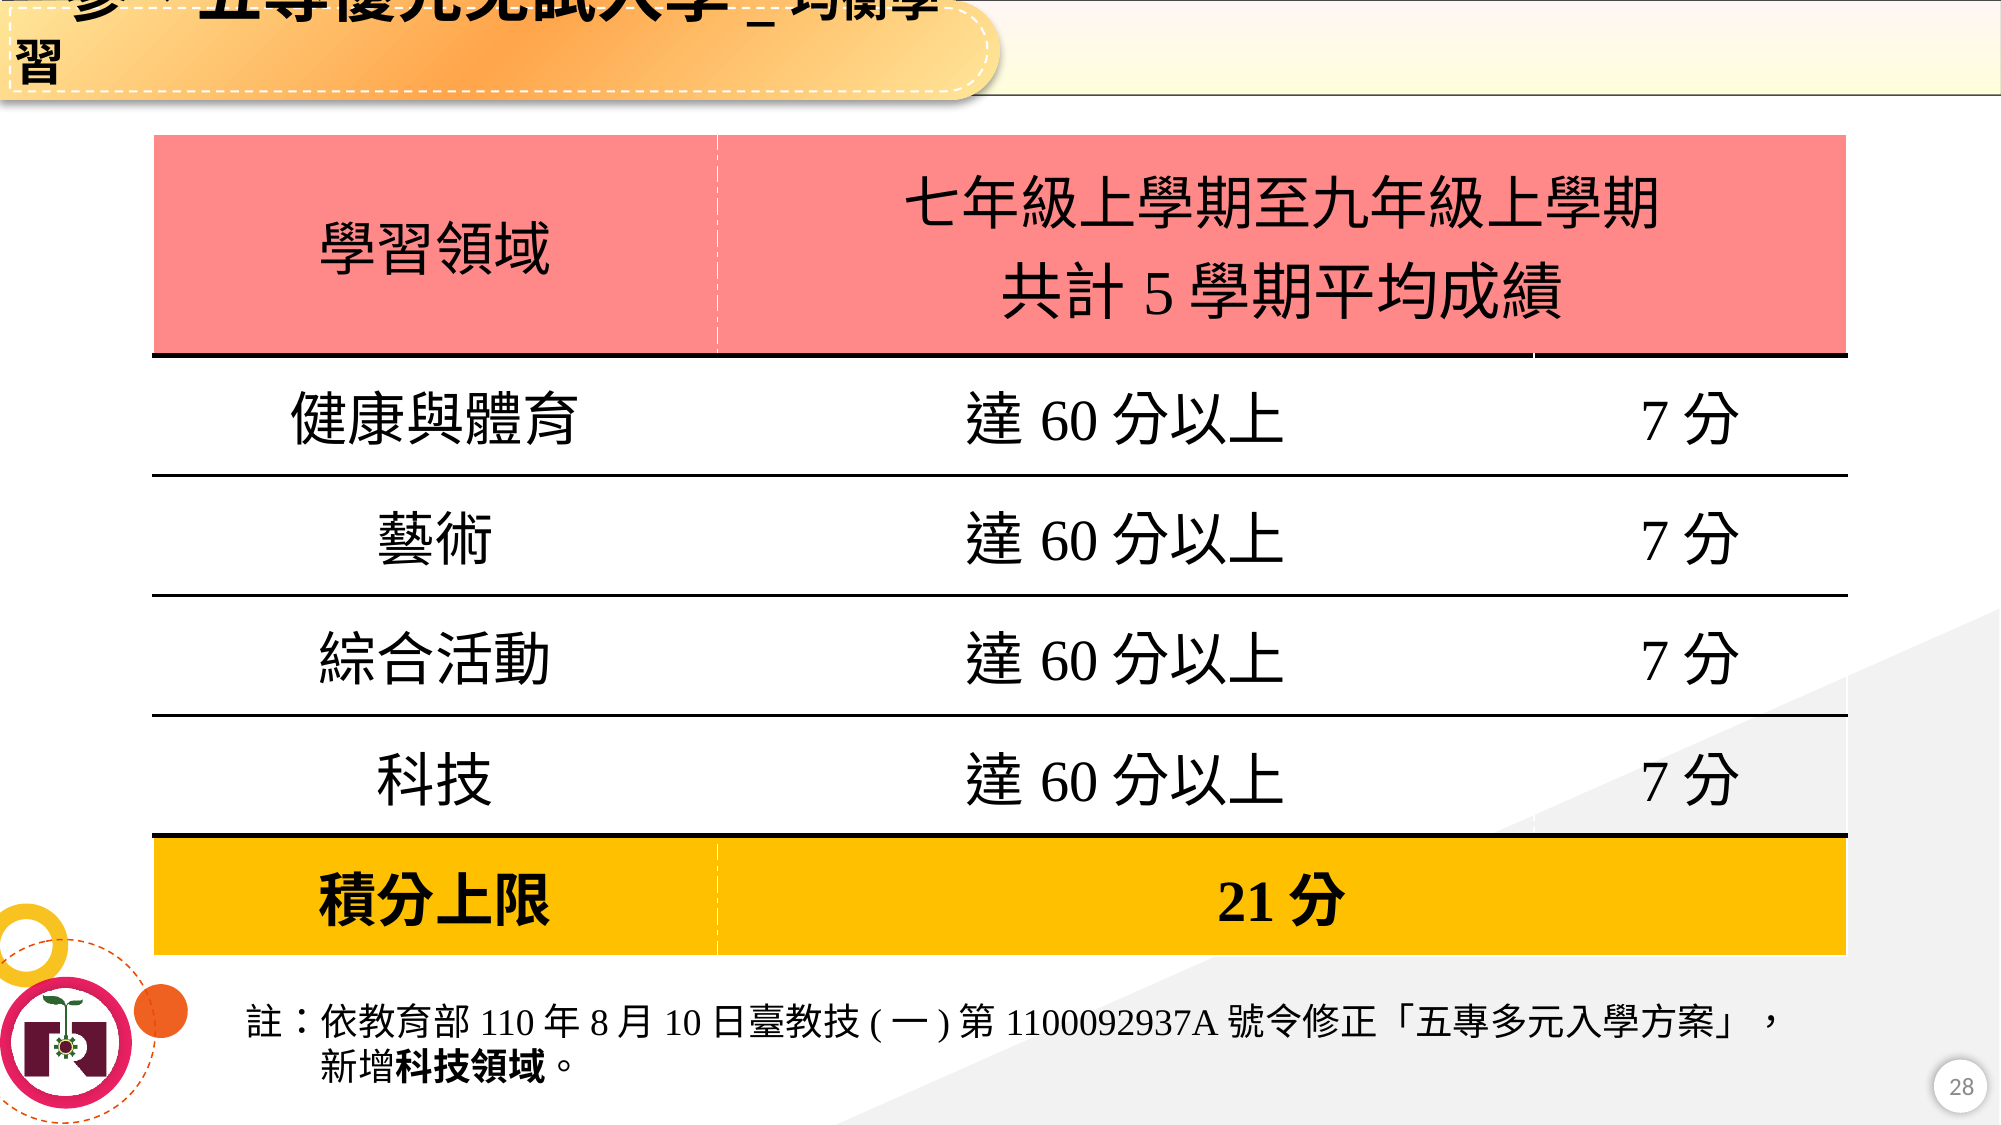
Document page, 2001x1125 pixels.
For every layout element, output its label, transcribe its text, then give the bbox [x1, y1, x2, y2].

text_box [958, 1, 1000, 100]
table_cell 達60分以上 [718, 477, 1534, 594]
table_cell 健康與體育 [154, 358, 718, 474]
picture [11, 988, 119, 1096]
table_cell 21分 [718, 838, 1846, 955]
table_cell 7分 [1534, 477, 1846, 594]
table_header 學習領域 [154, 135, 718, 353]
table_header 七年級上學期至九年級上學期 共計5學期平均成績 [718, 135, 1846, 353]
table_cell 綜合活動 [154, 597, 718, 714]
text_box 註：依教育部110年8月10日臺教技(一)第1100092937A號令修正「五專多元入學方案」，新增科技領域。 [230, 990, 1769, 1096]
table_cell 達60分以上 [718, 358, 1534, 474]
text_box 參、五專優先免試入學_均衡學習 [0, 0, 958, 106]
table_cell 科技 [154, 717, 718, 833]
table_cell 達60分以上 [718, 597, 1534, 714]
table_cell 達60分以上 [718, 717, 1534, 833]
table_cell 藝術 [154, 477, 718, 594]
table_cell 7分 [1534, 597, 1846, 714]
table_cell 7分 [1534, 717, 1846, 833]
table_cell 積分上限 [154, 838, 718, 955]
table_cell 7分 [1534, 358, 1846, 474]
